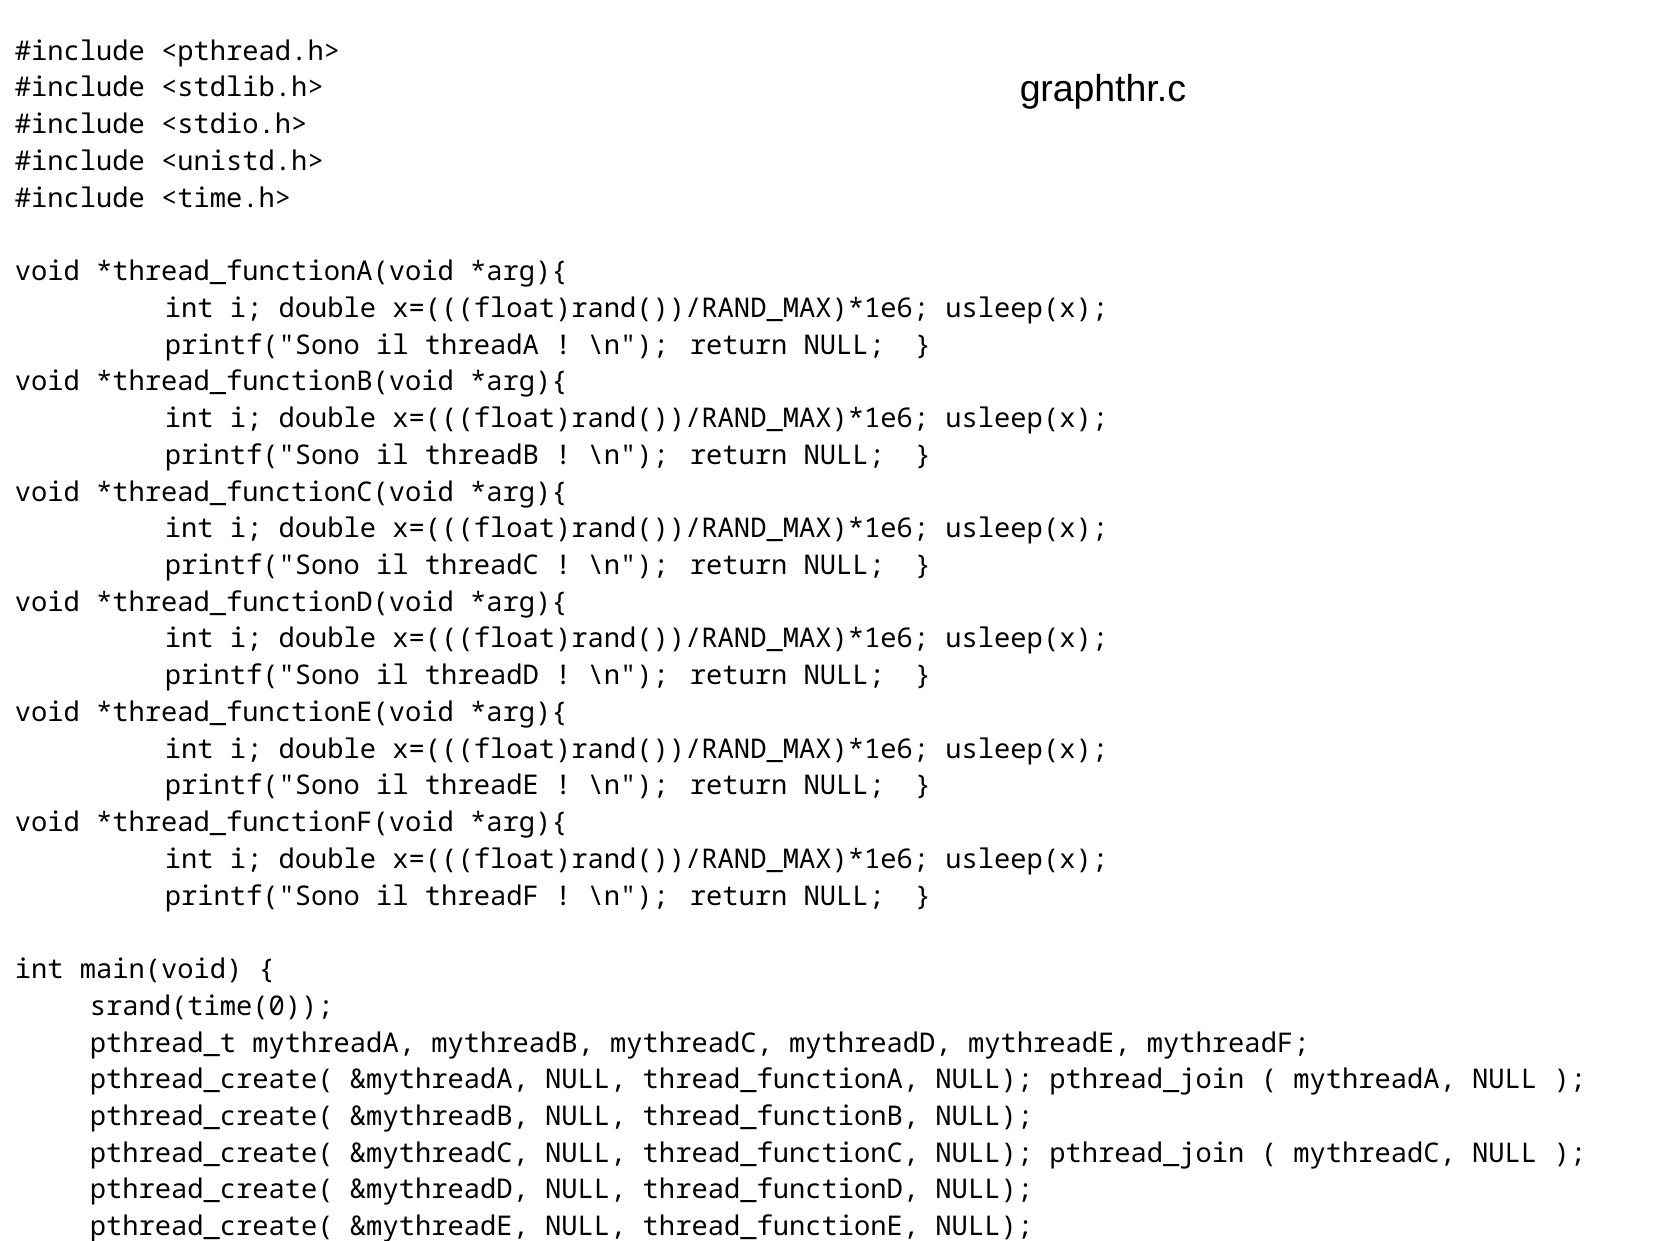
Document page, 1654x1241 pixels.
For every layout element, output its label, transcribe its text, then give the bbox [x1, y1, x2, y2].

text_box graphthr.c [1005, 60, 1336, 117]
text_box #include <pthread.h> #include <stdlib.h> #include <stdio.h> #include <unistd.h> #include <time.h> void *thread_functionA(void *arg){ int i; double x=(((float)rand())/RAND_MAX)*1e6; usleep(x); printf("Sono il threadA ! \n"); return NULL; } void *thread_functionB(void *arg){ int i; double x=(((float)rand())/RAND_MAX)*1e6; usleep(x); printf("Sono il threadB ! \n"); return NULL; } void *thread_functionC(void *arg){ int i; double x=(((float)rand())/RAND_MAX)*1e6; usleep(x); printf("Sono il threadC ! \n"); return NULL; } void *thread_functionD(void *arg){ int i; double x=(((float)rand())/RAND_MAX)*1e6; usleep(x); printf("Sono il threadD ! \n"); return NULL; } void *thread_functionE(void *arg){ int i; double x=(((float)rand())/RAND_MAX)*1e6; usleep(x); printf("Sono il threadE ! \n"); return NULL; } void *thread_functionF(void *arg){ int i; double x=(((float)rand())/RAND_MAX)*1e6; usleep(x); printf("Sono il threadF ! \n"); return NULL; } int main(void) { srand(time(0)); pthread_t mythreadA, mythreadB, mythreadC, mythreadD, mythreadE, mythreadF; pthread_create( &mythreadA, NULL, thread_functionA, NULL); pthread_join ( mythreadA, NULL ); pthread_create( &mythreadB, NULL, thread_functionB, NULL); pthread_create( &mythreadC, NULL, thread_functionC, NULL); pthread_join ( mythreadC, NULL ); pthread_create( &mythreadD, NULL, thread_functionD, NULL); pthread_create( &mythreadE, NULL, thread_functionE, NULL); pthread_join(mythreadB,NULL);pthread_join(mythreadD,NULL); pthread_join ( mythreadE, NULL ); pthread_create( &mythreadF, NULL, thread_functionF, NULL); pthread_join ( mythreadF, NULL ); exit(0); } [0, 24, 1654, 1206]
